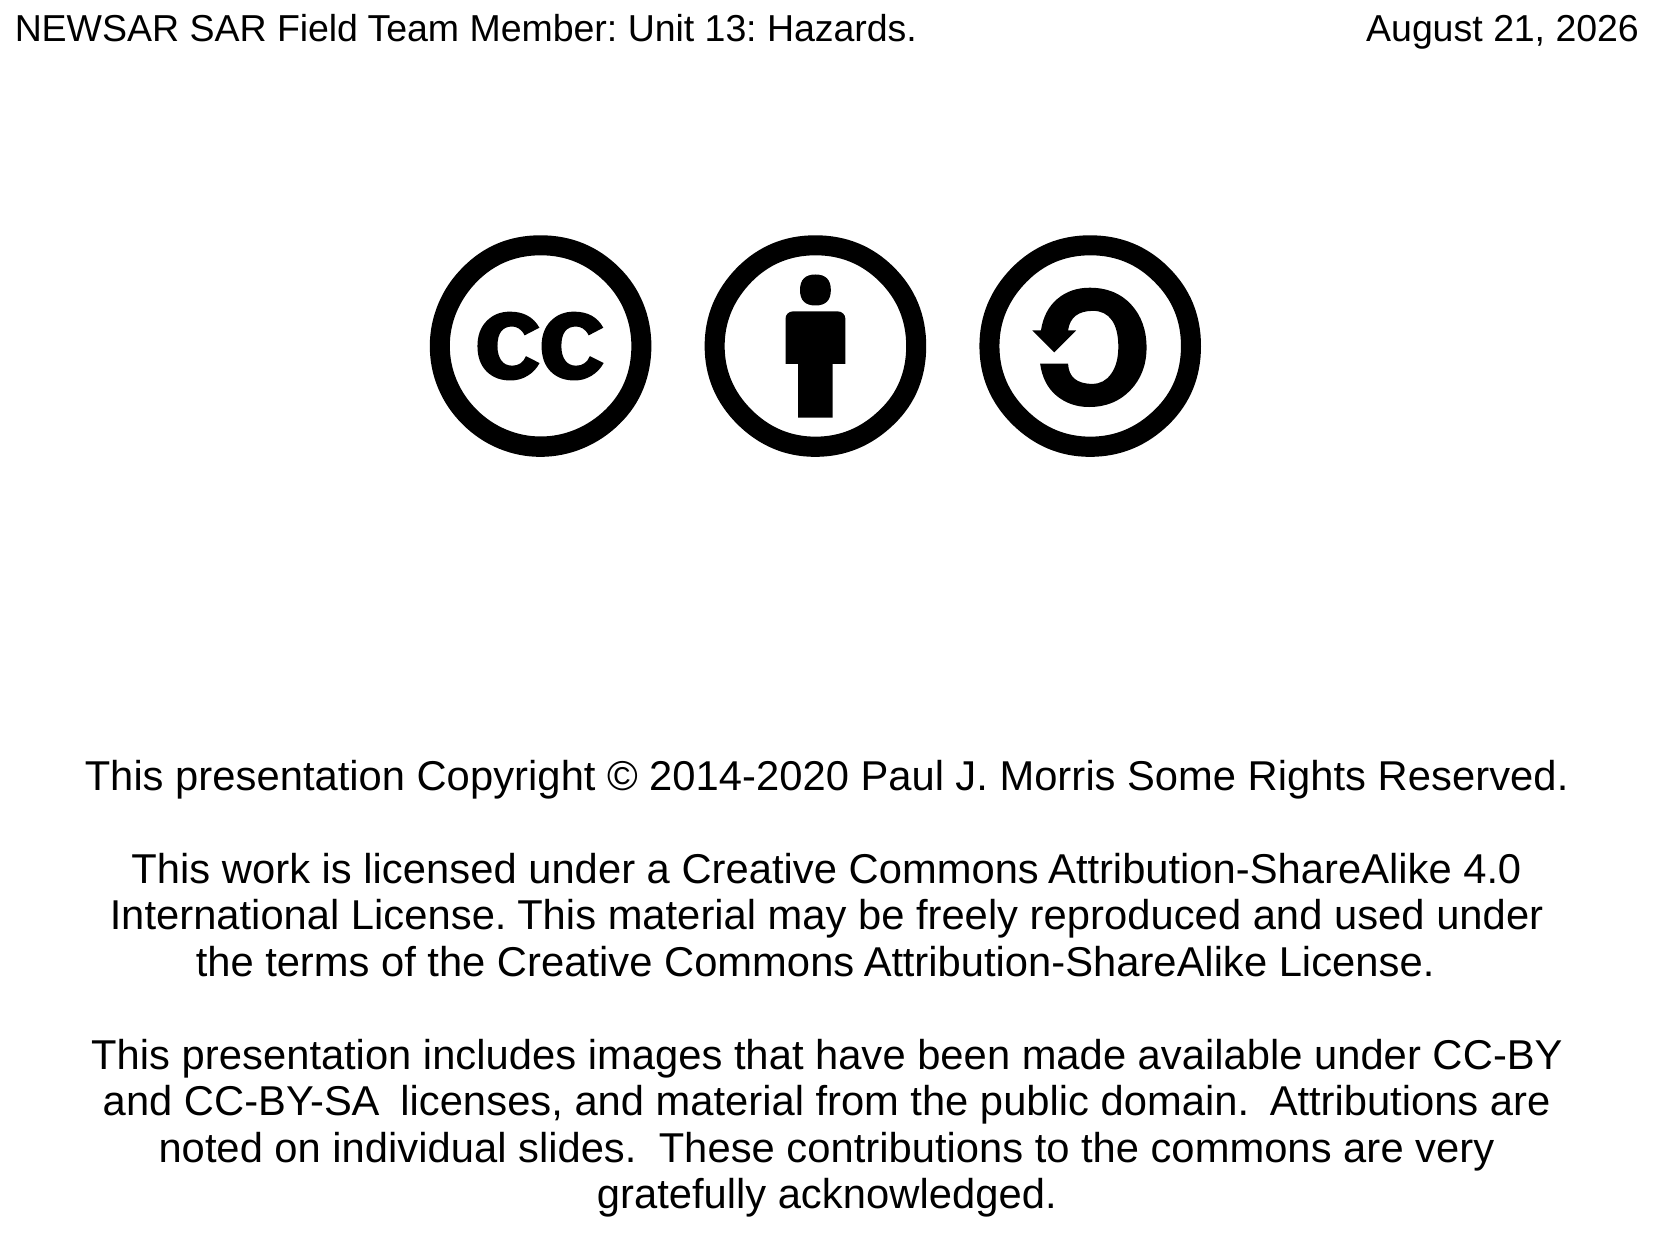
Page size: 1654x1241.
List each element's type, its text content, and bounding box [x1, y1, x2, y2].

picture [428, 233, 654, 459]
picture [977, 233, 1203, 459]
text_box This presentation Copyright © 2014-2020 Paul J. Morris Some Rights Reserved. This work is licensed under a Creative Commons Attribution-ShareAlike 4.0 International License. This material may be freely reproduced and used under the terms of the Creative Commons Attribution-ShareAlike License. This presentation includes images that have been made available under CC-BY and CC-BY-SA licenses, and material from the public domain. Attributions are noted on individual slides. These contributions to the commons are very gratefully acknowledged. [82, 739, 1571, 1231]
picture [702, 233, 928, 459]
text_box February 28, 2020 [1205, 0, 1654, 57]
text_box NEWSAR SAR Field Team Member: Unit 13: Hazards. [0, 0, 933, 57]
